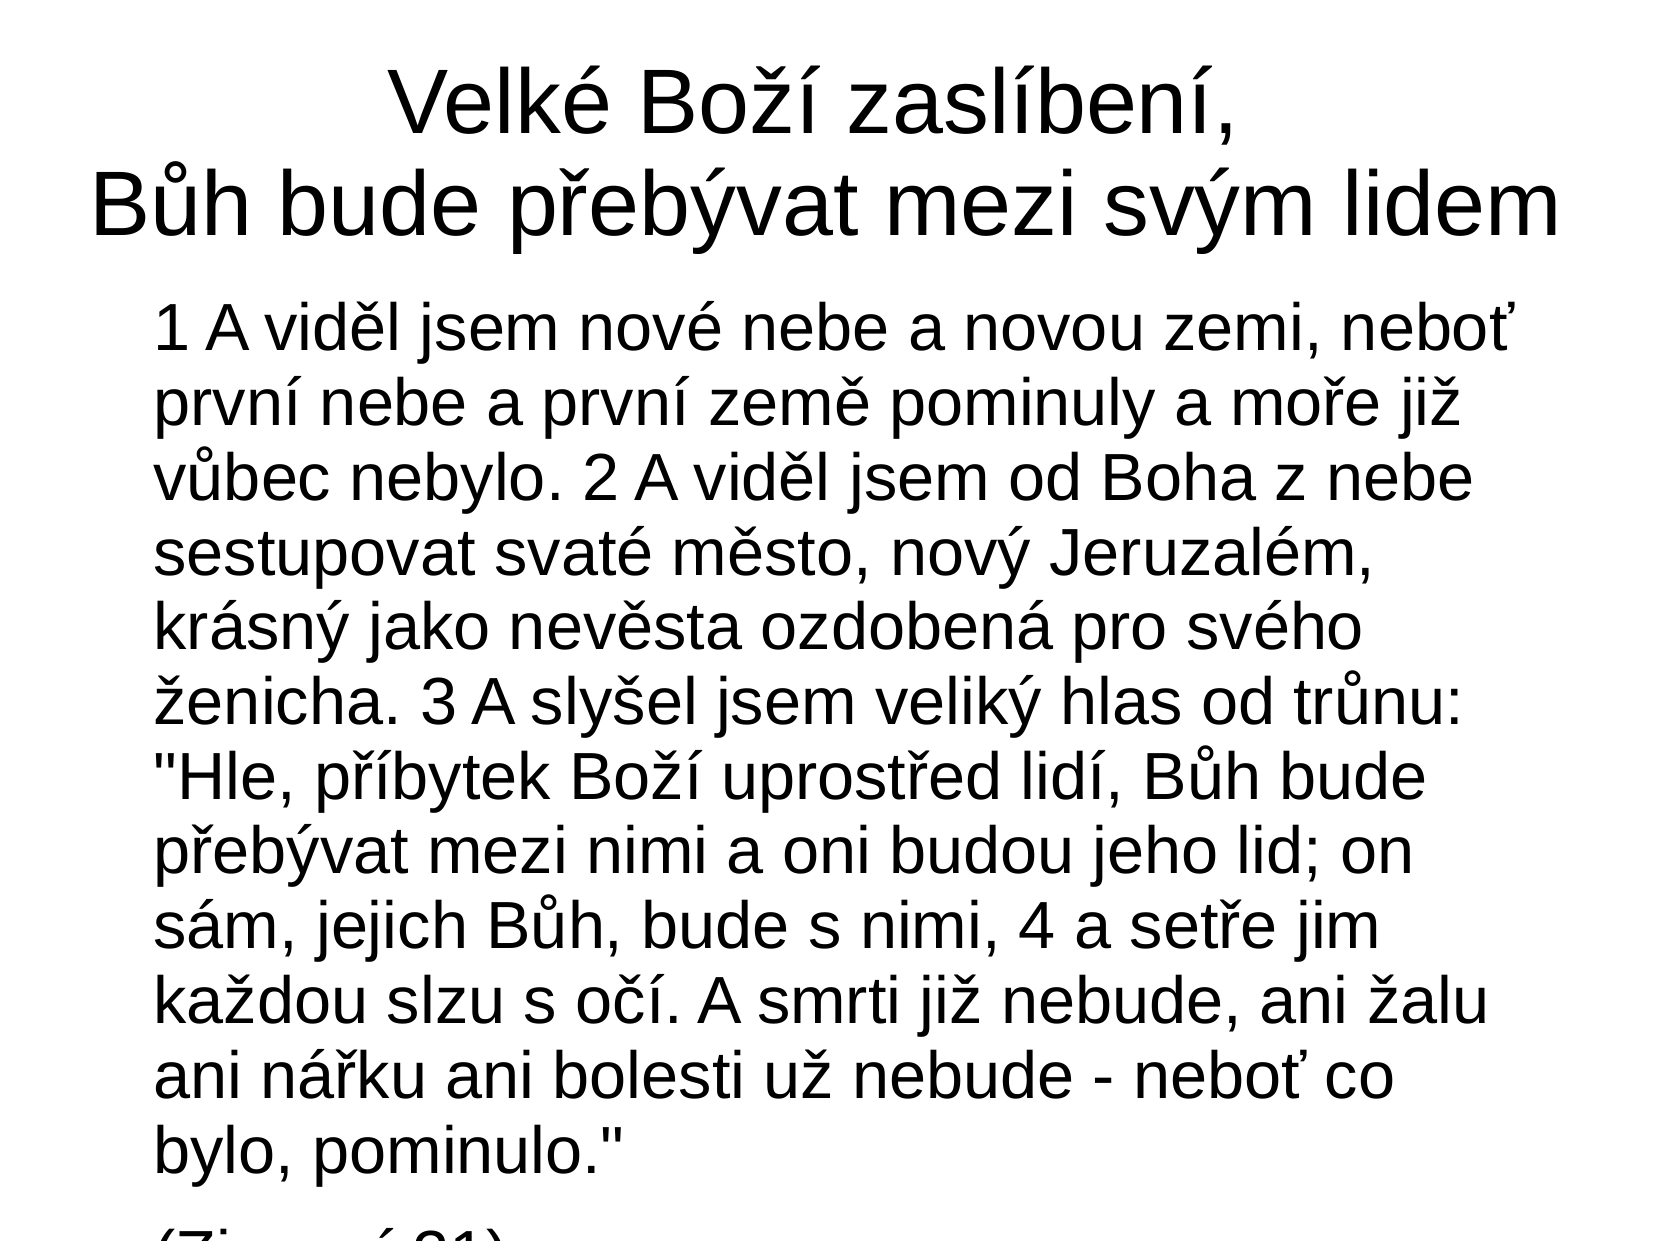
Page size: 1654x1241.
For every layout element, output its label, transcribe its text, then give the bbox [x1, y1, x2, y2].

list 1 A viděl jsem nové nebe a novou zemi, neboť první nebe a první země pominuly a moře již vůbec nebylo. 2 A viděl jsem od Boha z nebe sestupovat svaté město, nový Jeruzalém, krásný jako nevěsta ozdobená pro svého ženicha. 3 A slyšel jsem veliký hlas od trůnu: "Hle, příbytek Boží uprostřed lidí, Bůh bude přebývat mezi nimi a oni budou jeho lid; on sám, jejich Bůh, bude s nimi, 4 a setře jim každou slzu s očí. A smrti již nebude, ani žalu ani nářku ani bolesti už nebude - neboť co bylo, pominulo." (Zjevení 21) [82, 290, 1538, 1010]
title Velké Boží zaslíbení, Bůh bude přebývat mezi svým lidem [82, 49, 1571, 257]
